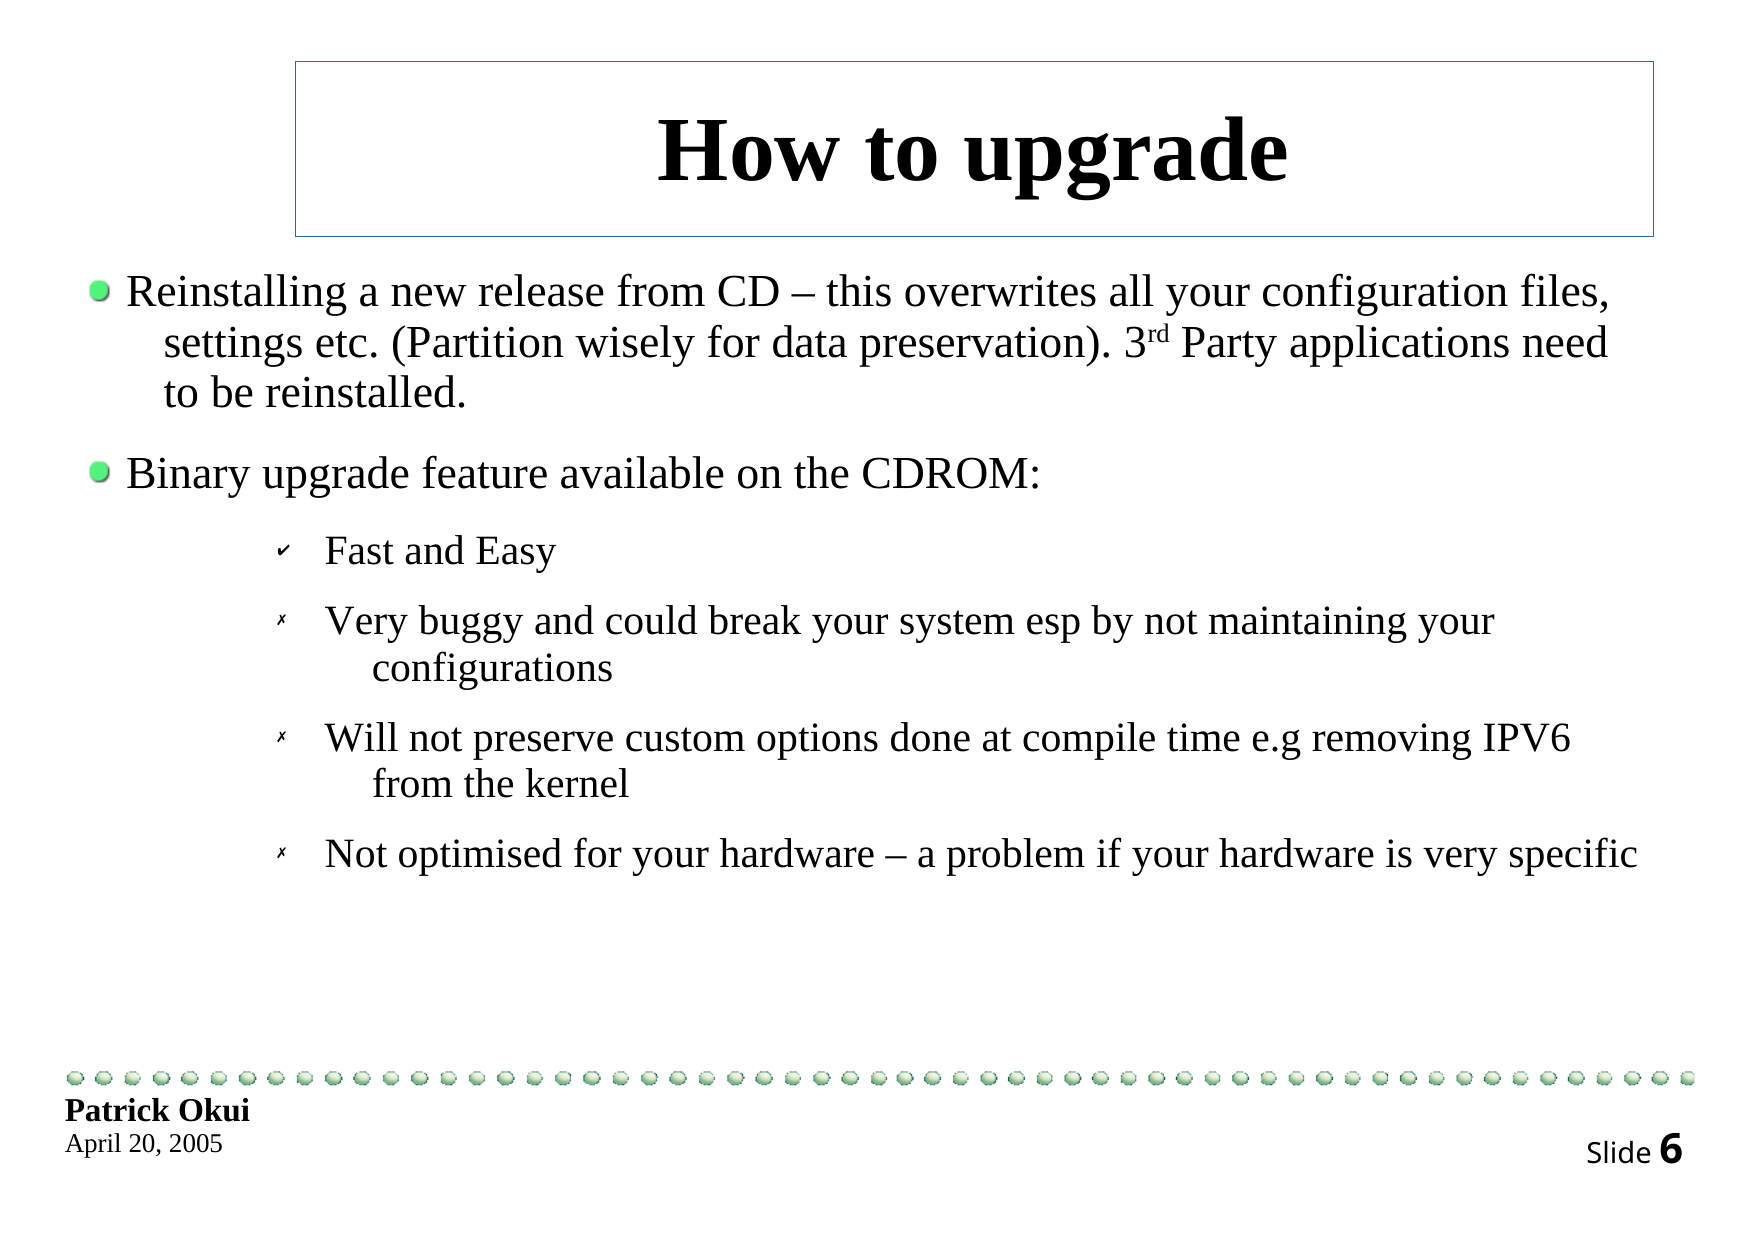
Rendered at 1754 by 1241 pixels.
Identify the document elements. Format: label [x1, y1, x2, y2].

picture [59, 1070, 1695, 1087]
picture [88, 460, 112, 485]
picture [88, 279, 112, 304]
